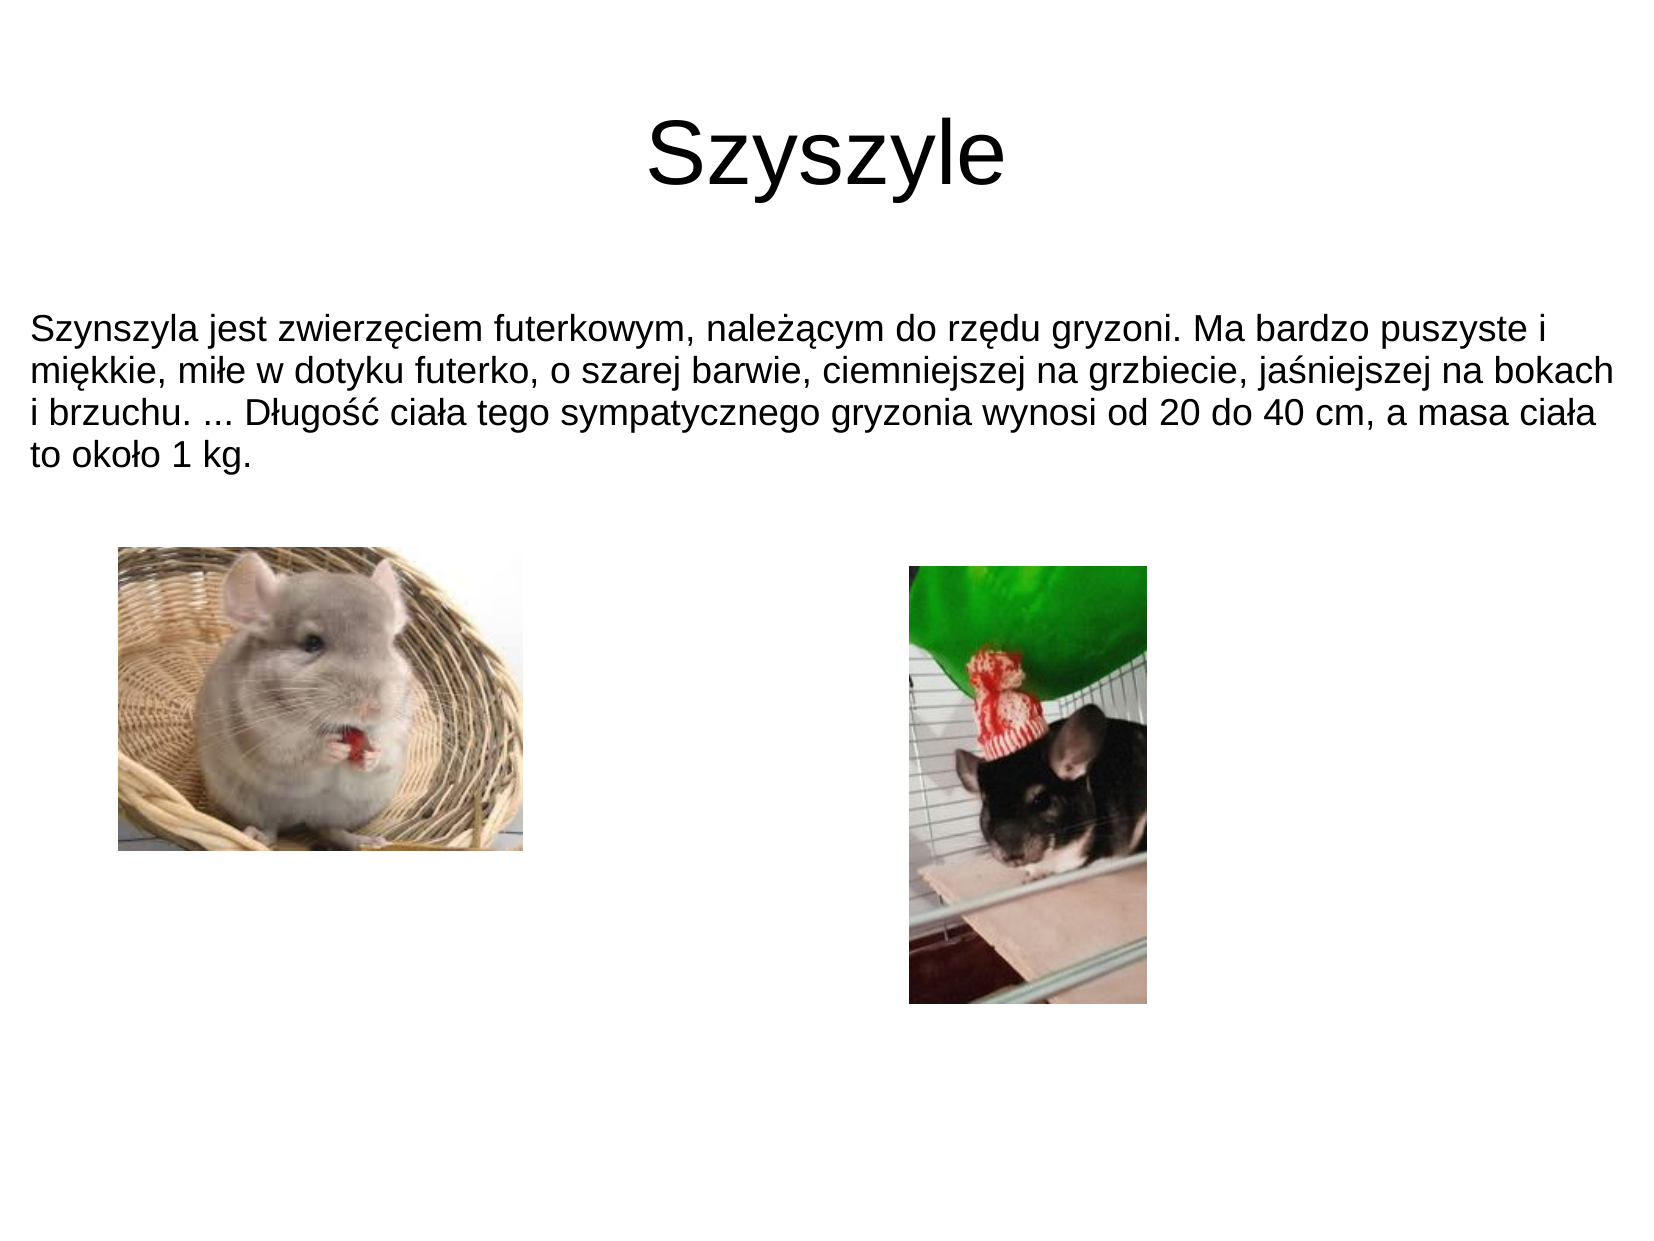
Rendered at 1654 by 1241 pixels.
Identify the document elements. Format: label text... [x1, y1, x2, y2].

title Szyszyle [82, 49, 1571, 257]
picture [909, 566, 1147, 1004]
text_box Szynszyla jest zwierzęciem futerkowym, należącym do rzędu gryzoni. Ma bardzo puszyste i miękkie, miłe w dotyku futerko, o szarej barwie, ciemniejszej na grzbiecie, jaśniejszej na bokach i brzuchu. ... Długość ciała tego sympatycznego gryzonia wynosi od 20 do 40 cm, a masa ciała to około 1 kg. [15, 299, 1647, 483]
picture [118, 547, 523, 851]
